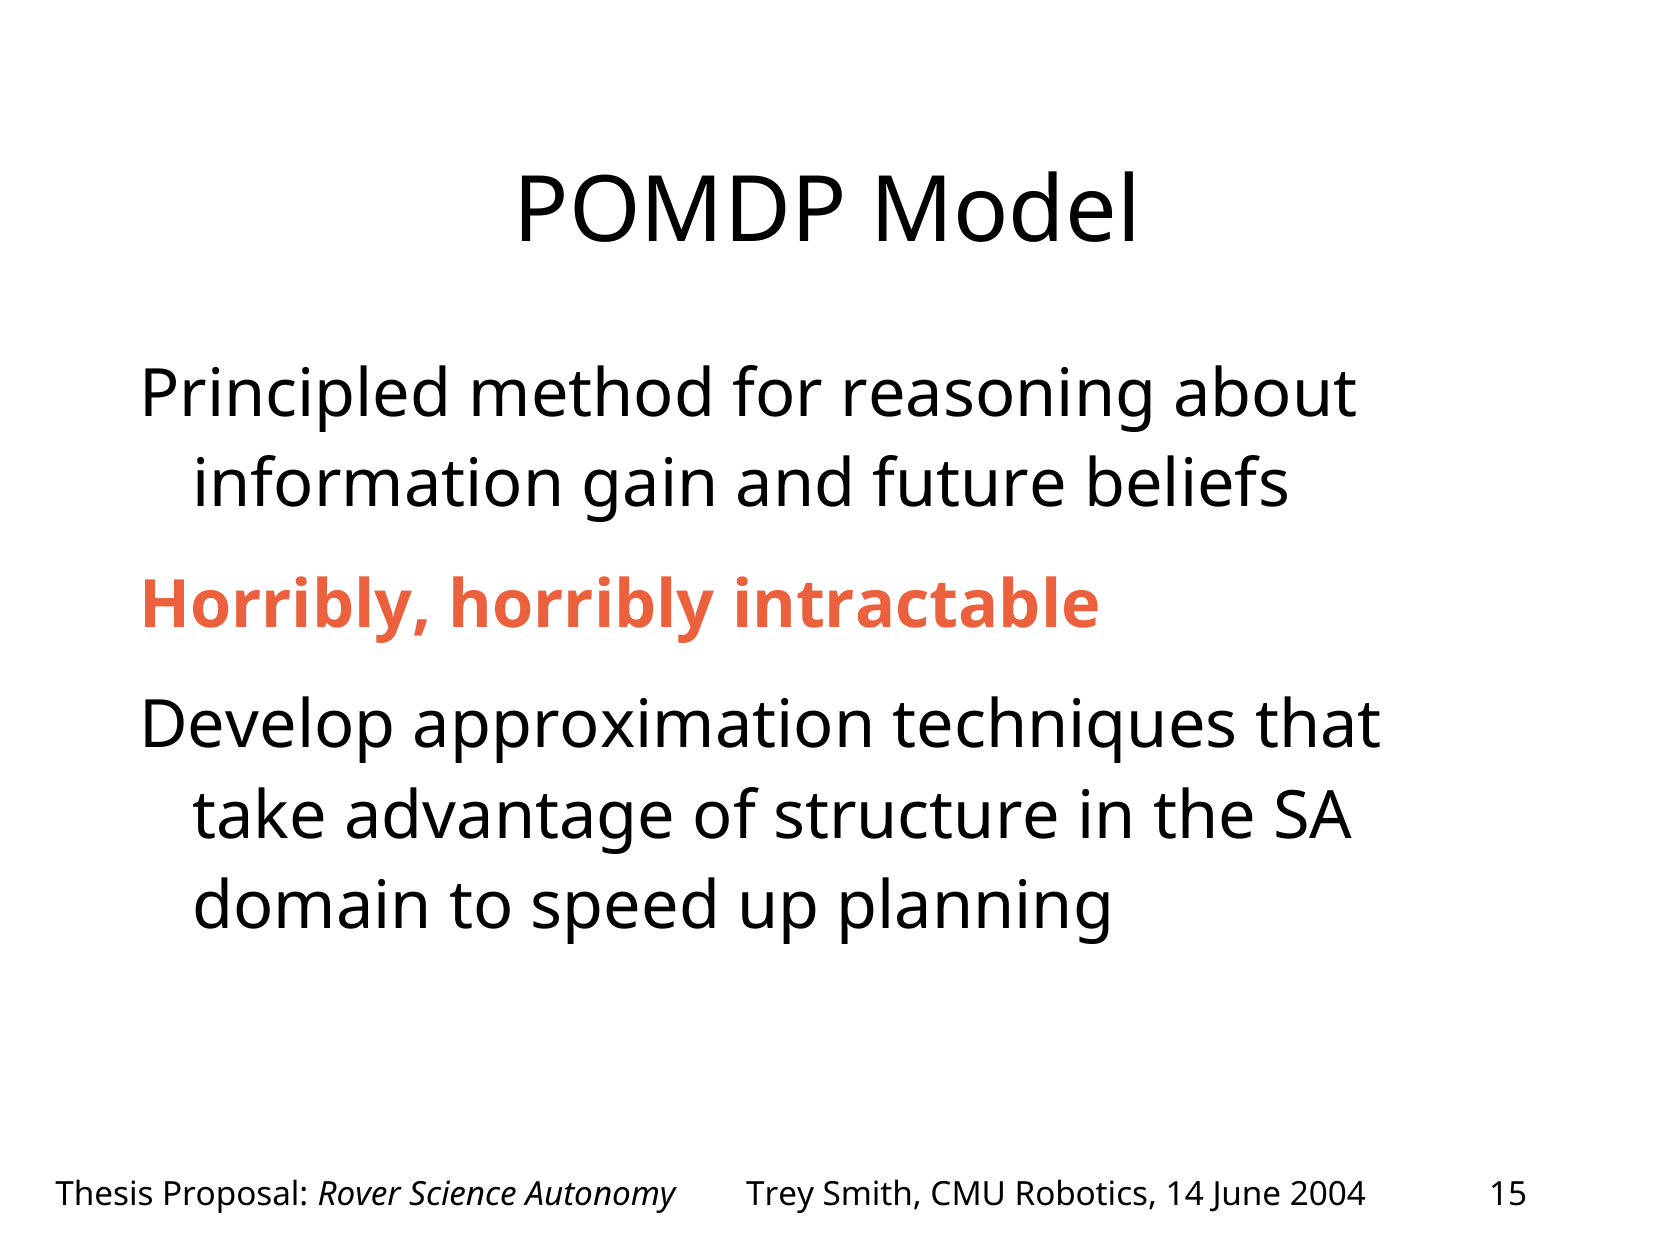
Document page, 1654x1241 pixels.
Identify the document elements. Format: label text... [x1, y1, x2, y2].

list Principled method for reasoning about information gain and future beliefs Horribly, horribly intractable Develop approximation techniques that take advantage of structure in the SA domain to speed up planning [121, 344, 1534, 1127]
title POMDP Model [121, 102, 1534, 311]
